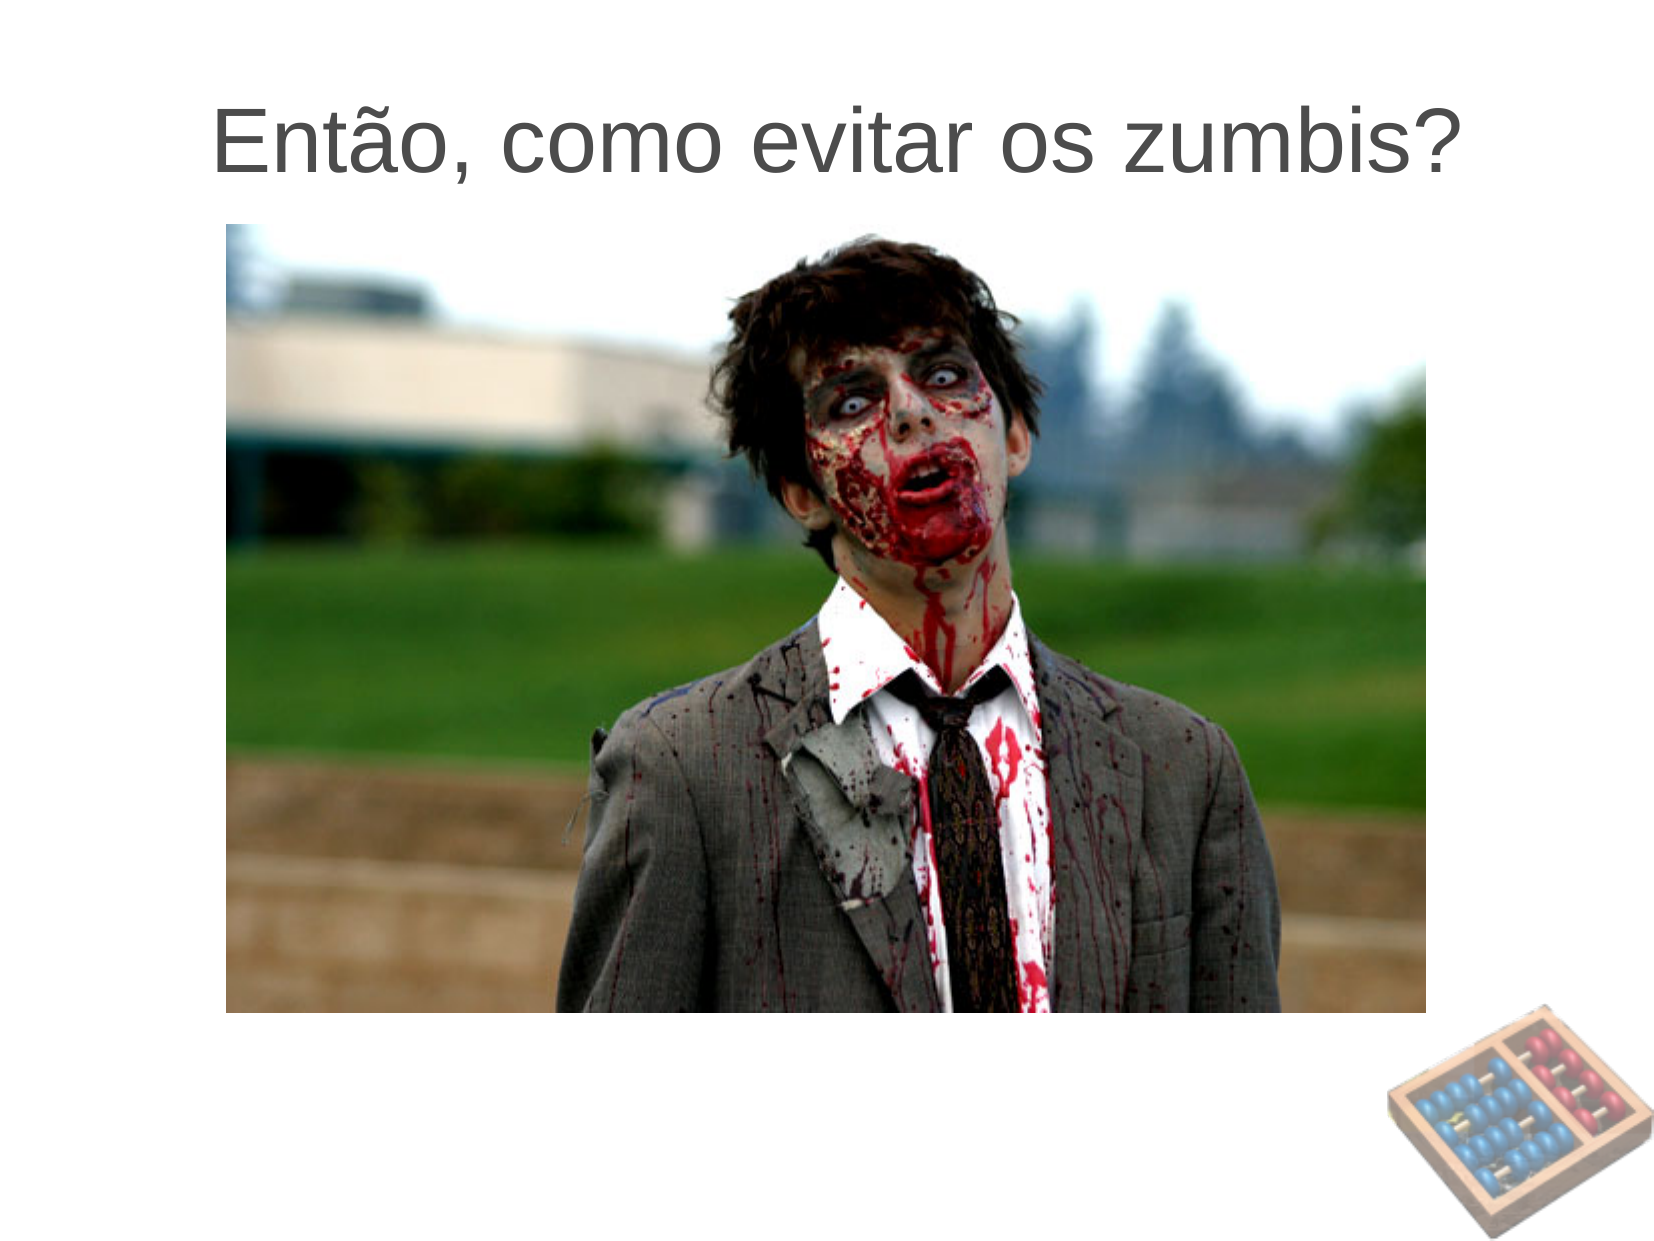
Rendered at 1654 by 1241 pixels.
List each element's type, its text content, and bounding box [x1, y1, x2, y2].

picture [226, 224, 1426, 1013]
title Então, como evitar os zumbis? [75, 37, 1601, 245]
